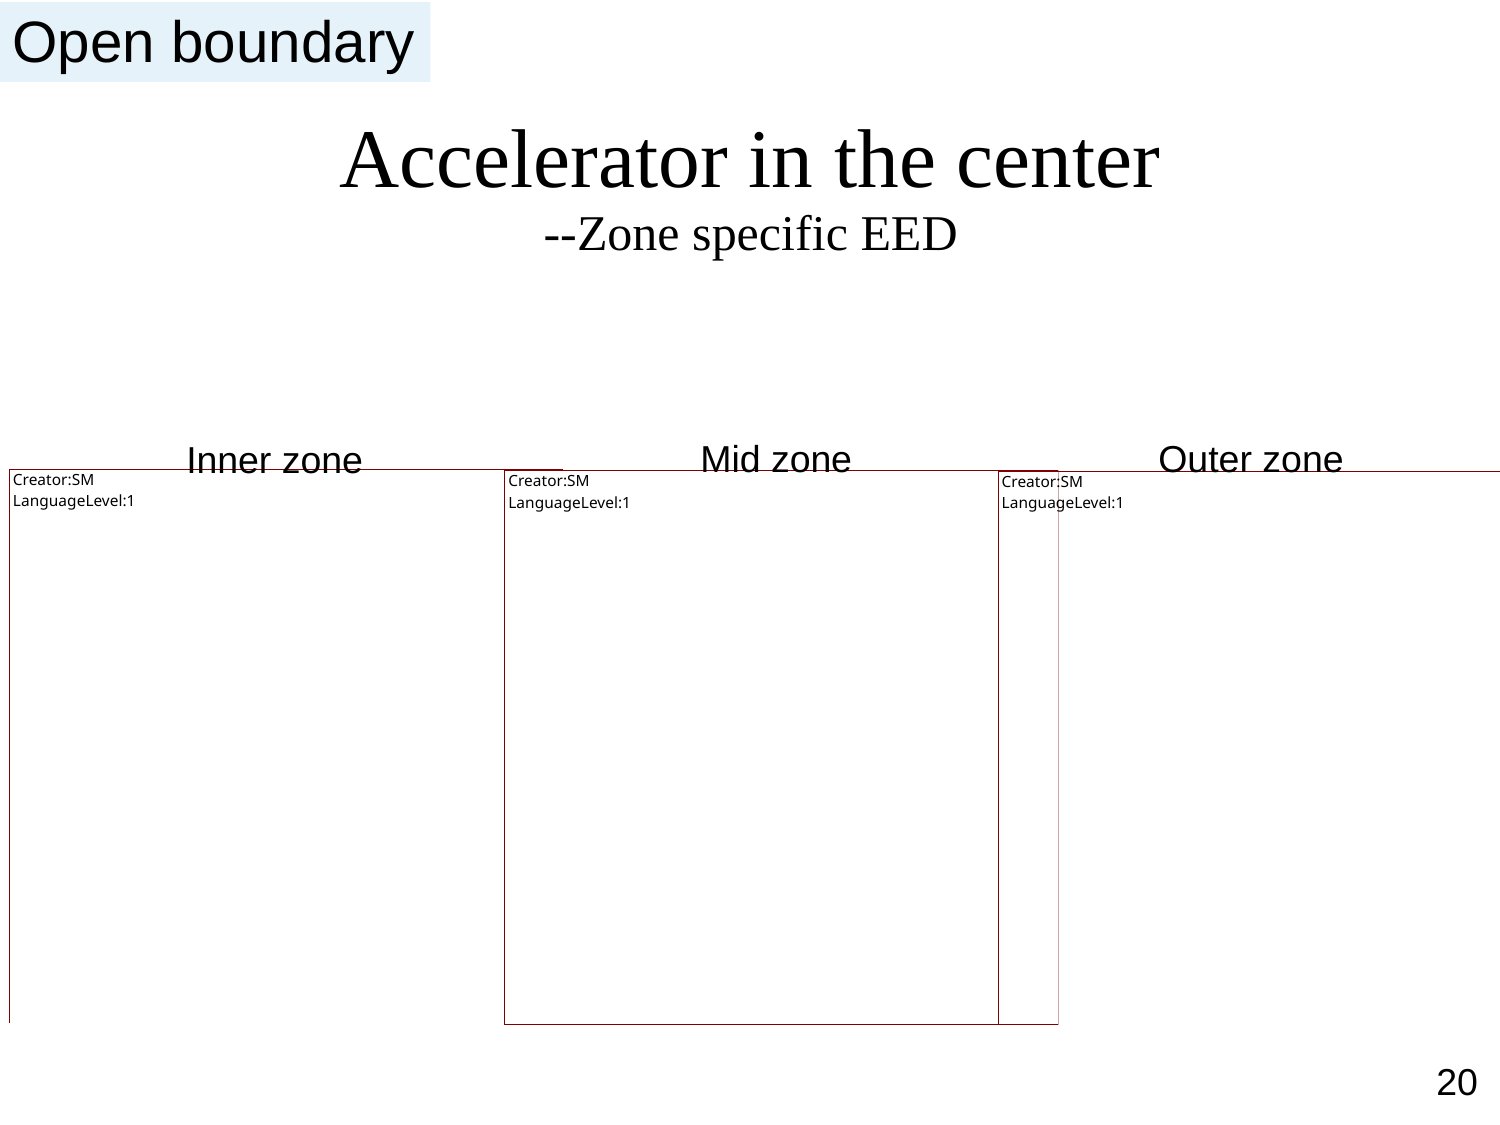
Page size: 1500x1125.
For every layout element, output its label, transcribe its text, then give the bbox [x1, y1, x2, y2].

title Accelerator in the center --Zone specific EED [110, 93, 1392, 282]
text_box Inner zone [171, 432, 378, 490]
picture [7, 467, 1500, 1025]
text_box Outer zone [1143, 430, 1359, 488]
text_box Open boundary [0, 2, 431, 82]
text_box <number> [1356, 1054, 1500, 1125]
text_box Mid zone [685, 430, 867, 488]
